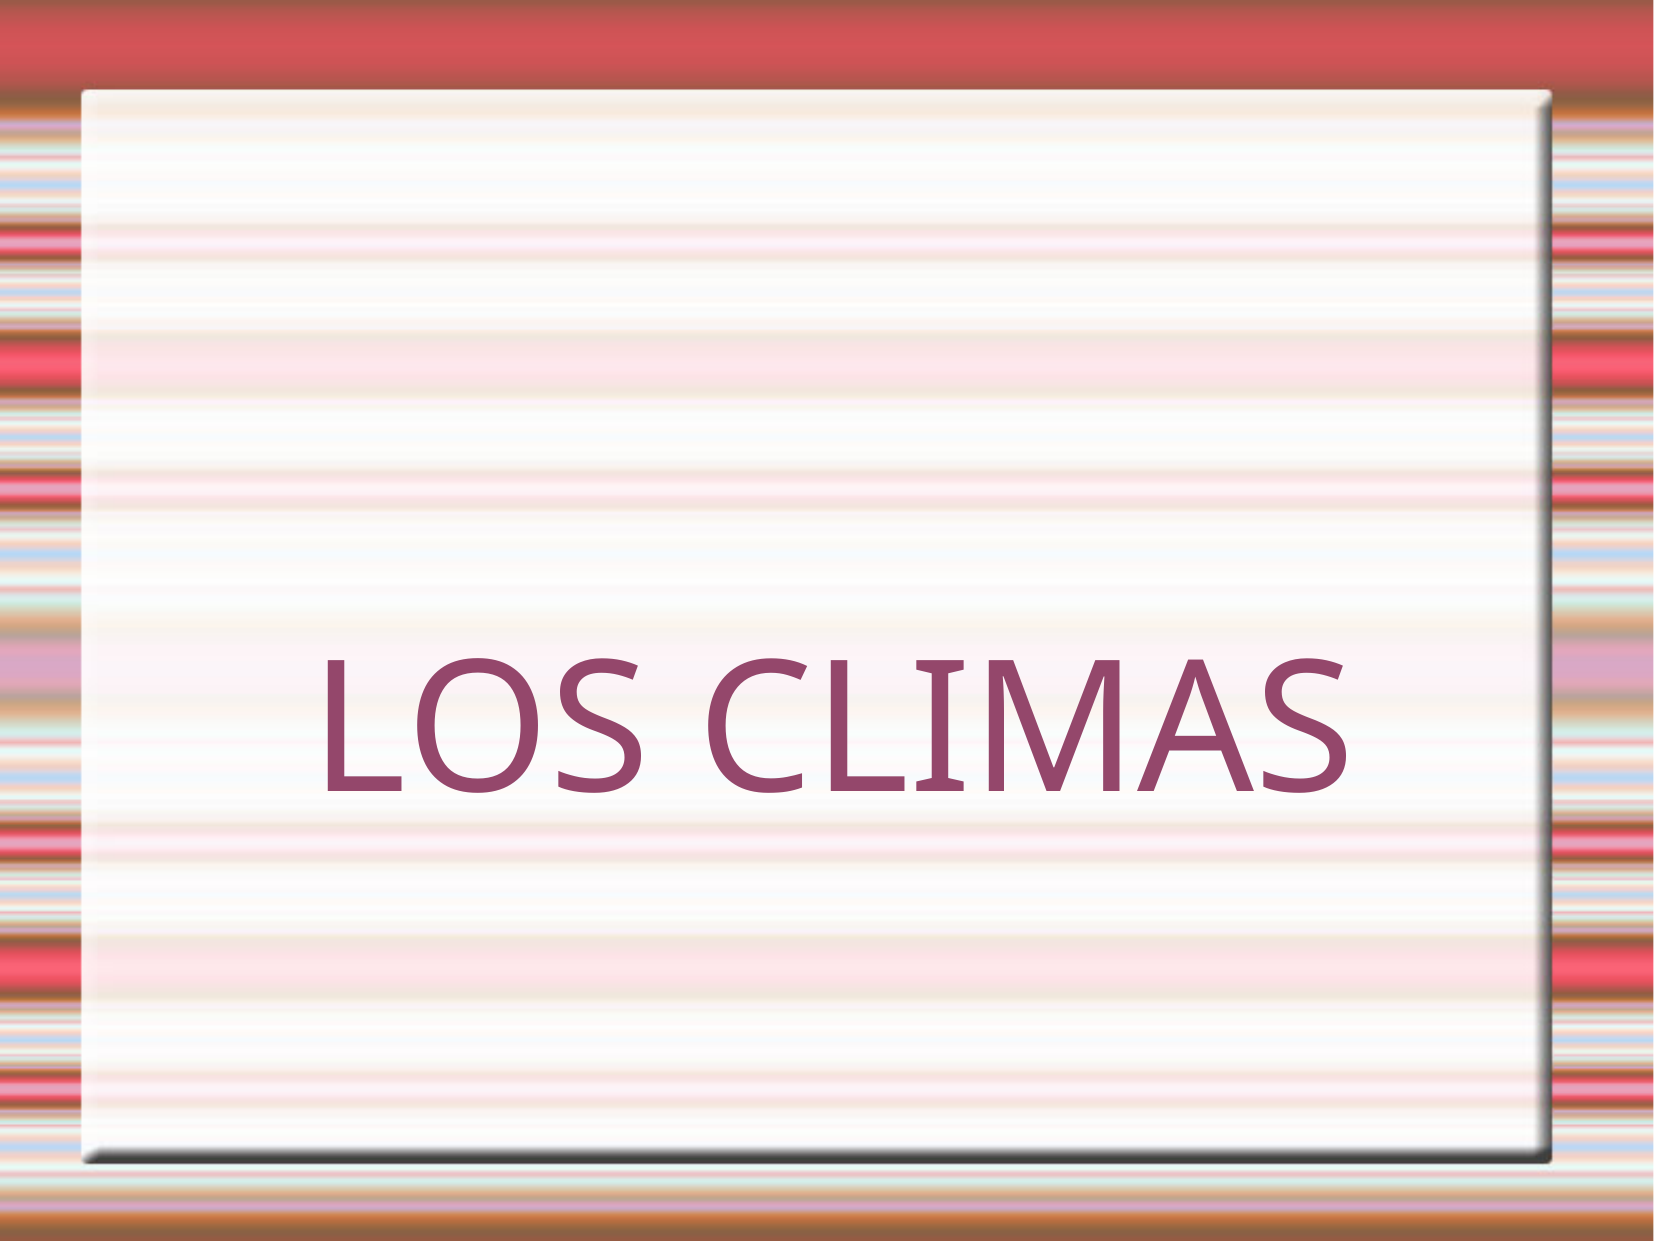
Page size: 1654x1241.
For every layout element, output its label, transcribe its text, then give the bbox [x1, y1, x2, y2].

subtitle LOS CLIMAS [88, 318, 1577, 1123]
picture [0, 0, 1654, 1241]
